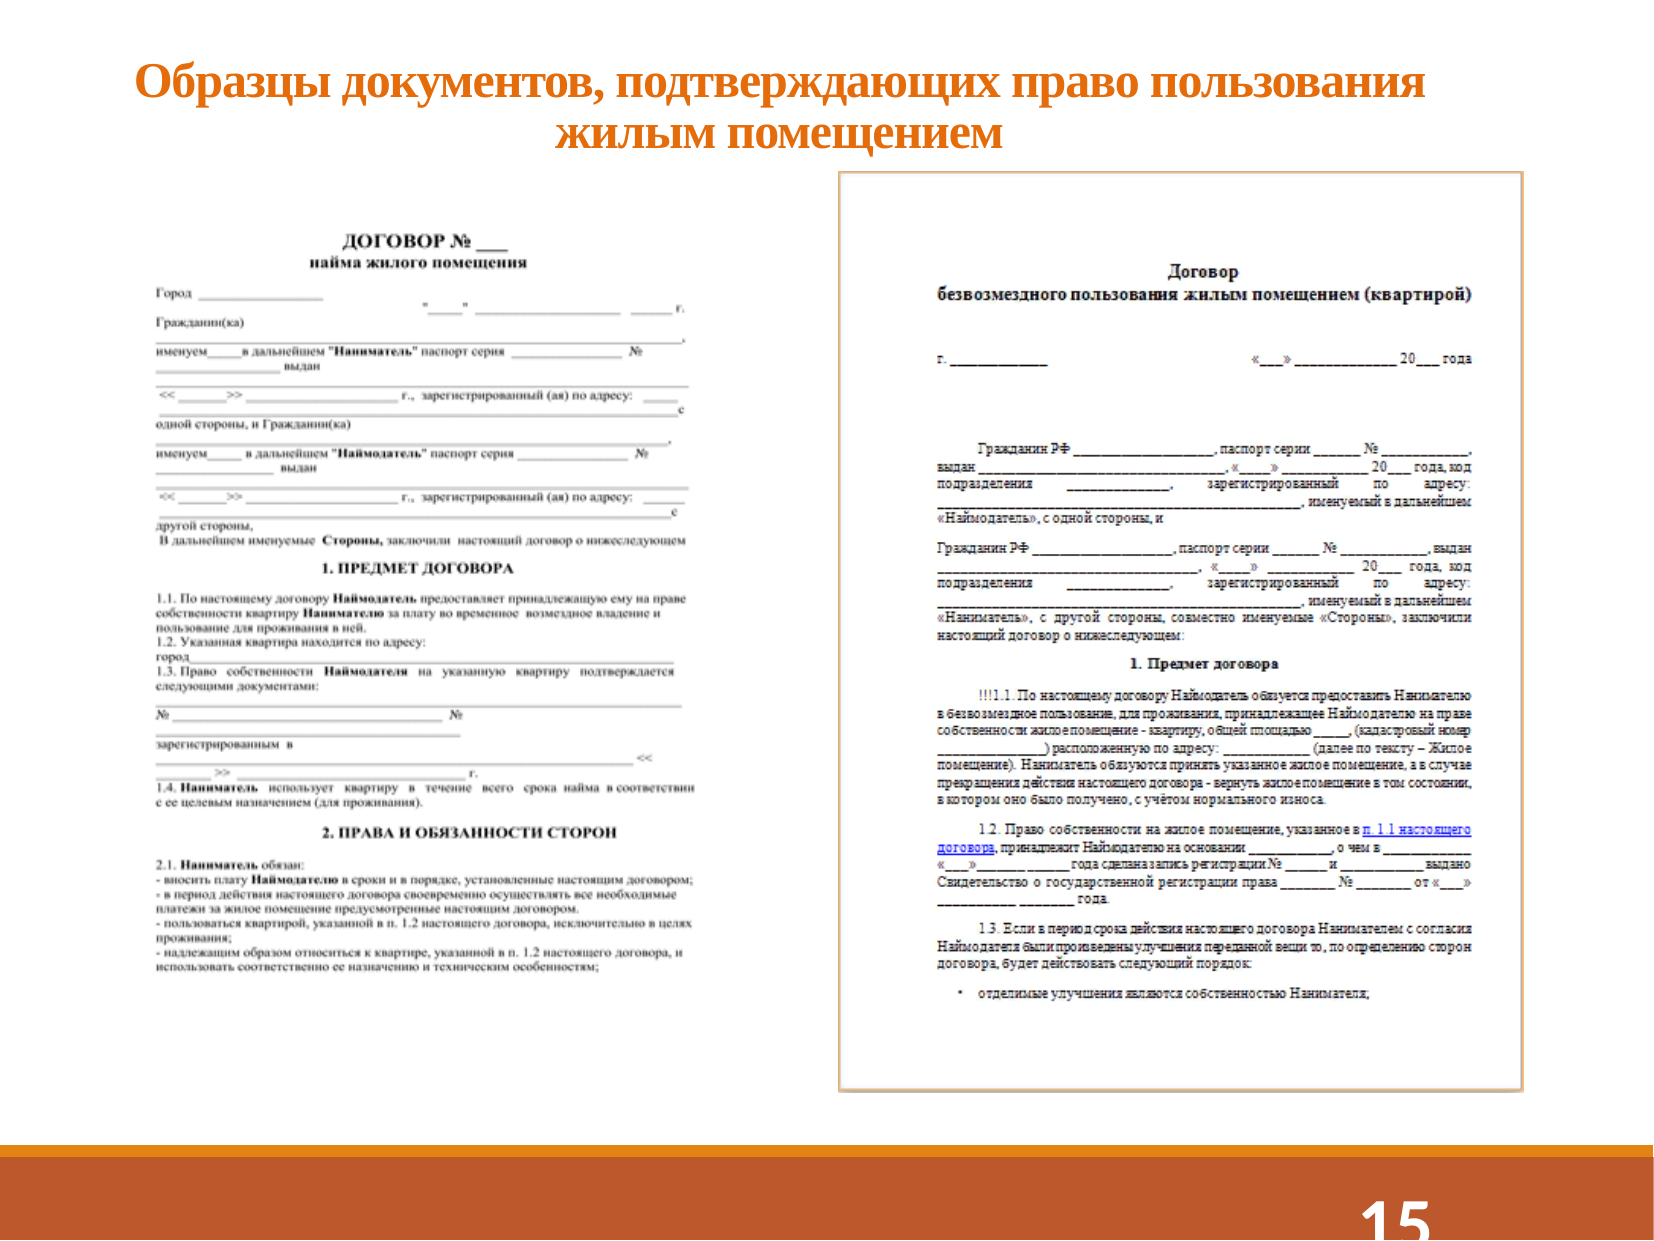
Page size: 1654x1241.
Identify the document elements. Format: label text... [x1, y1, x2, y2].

picture [58, 171, 745, 1058]
text_box [1342, 1168, 1521, 1235]
picture [838, 171, 1524, 1094]
title Образцы документов, подтверждающих право пользования жилым помещением [70, 49, 1489, 113]
